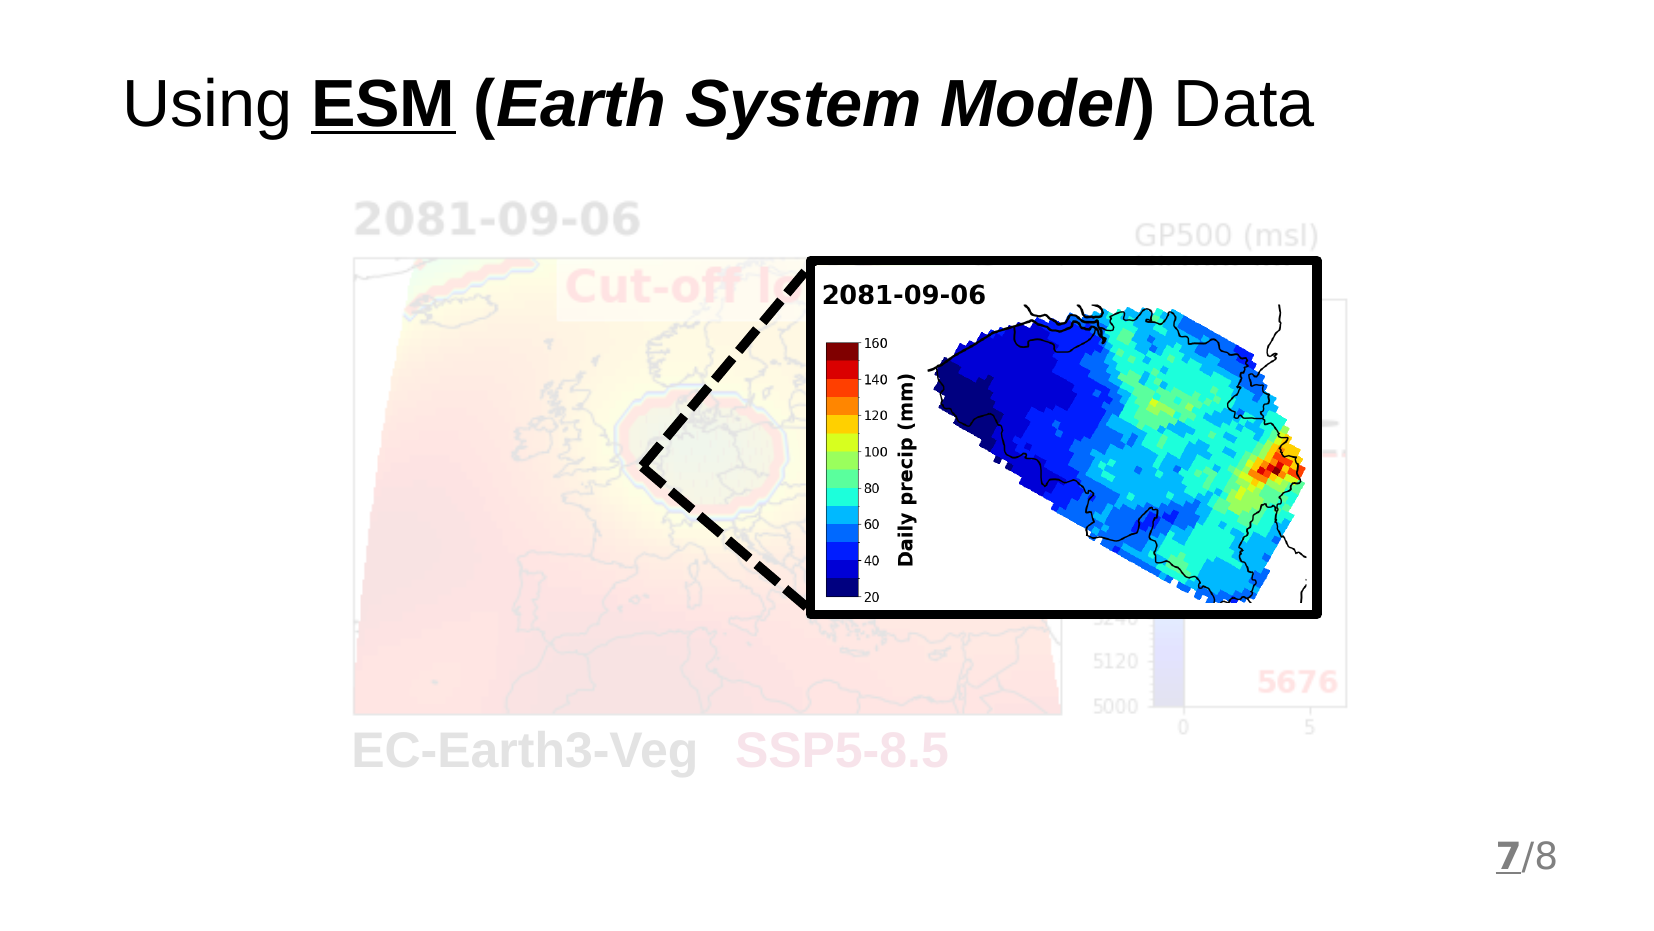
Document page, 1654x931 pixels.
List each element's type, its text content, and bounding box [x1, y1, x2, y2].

text_box 7/8 [1480, 827, 1595, 898]
text_box [165, 141, 1524, 821]
picture [815, 266, 1312, 610]
text_box Using ESM (Earth System Model) Data [107, 59, 1506, 224]
